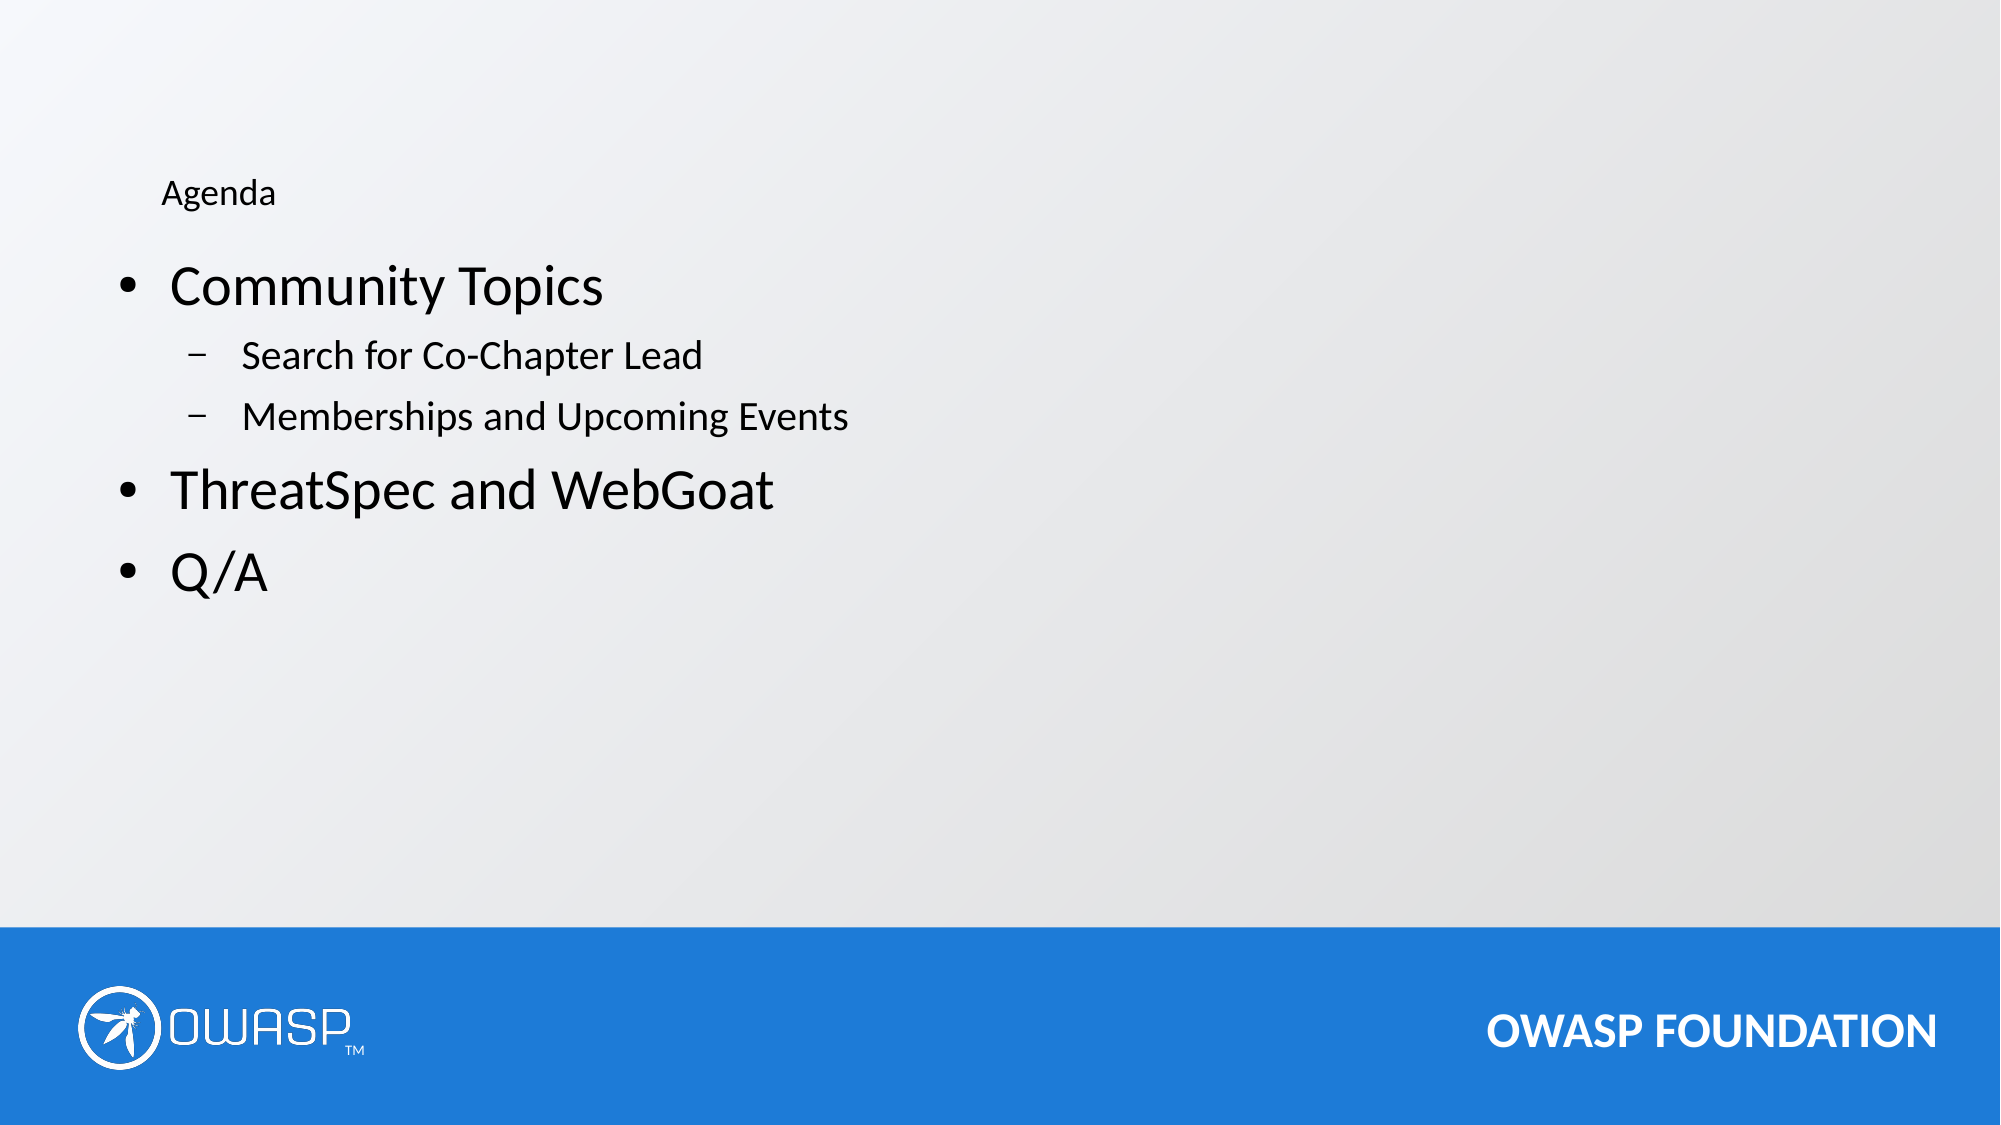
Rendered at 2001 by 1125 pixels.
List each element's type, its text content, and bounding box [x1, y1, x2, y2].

title Agenda [161, 129, 1839, 263]
picture [78, 986, 350, 1070]
list Community Topics Search for Co-Chapter Lead Memberships and Upcoming Events ThreatSpec and WebGoat Q/A [99, 263, 1900, 916]
